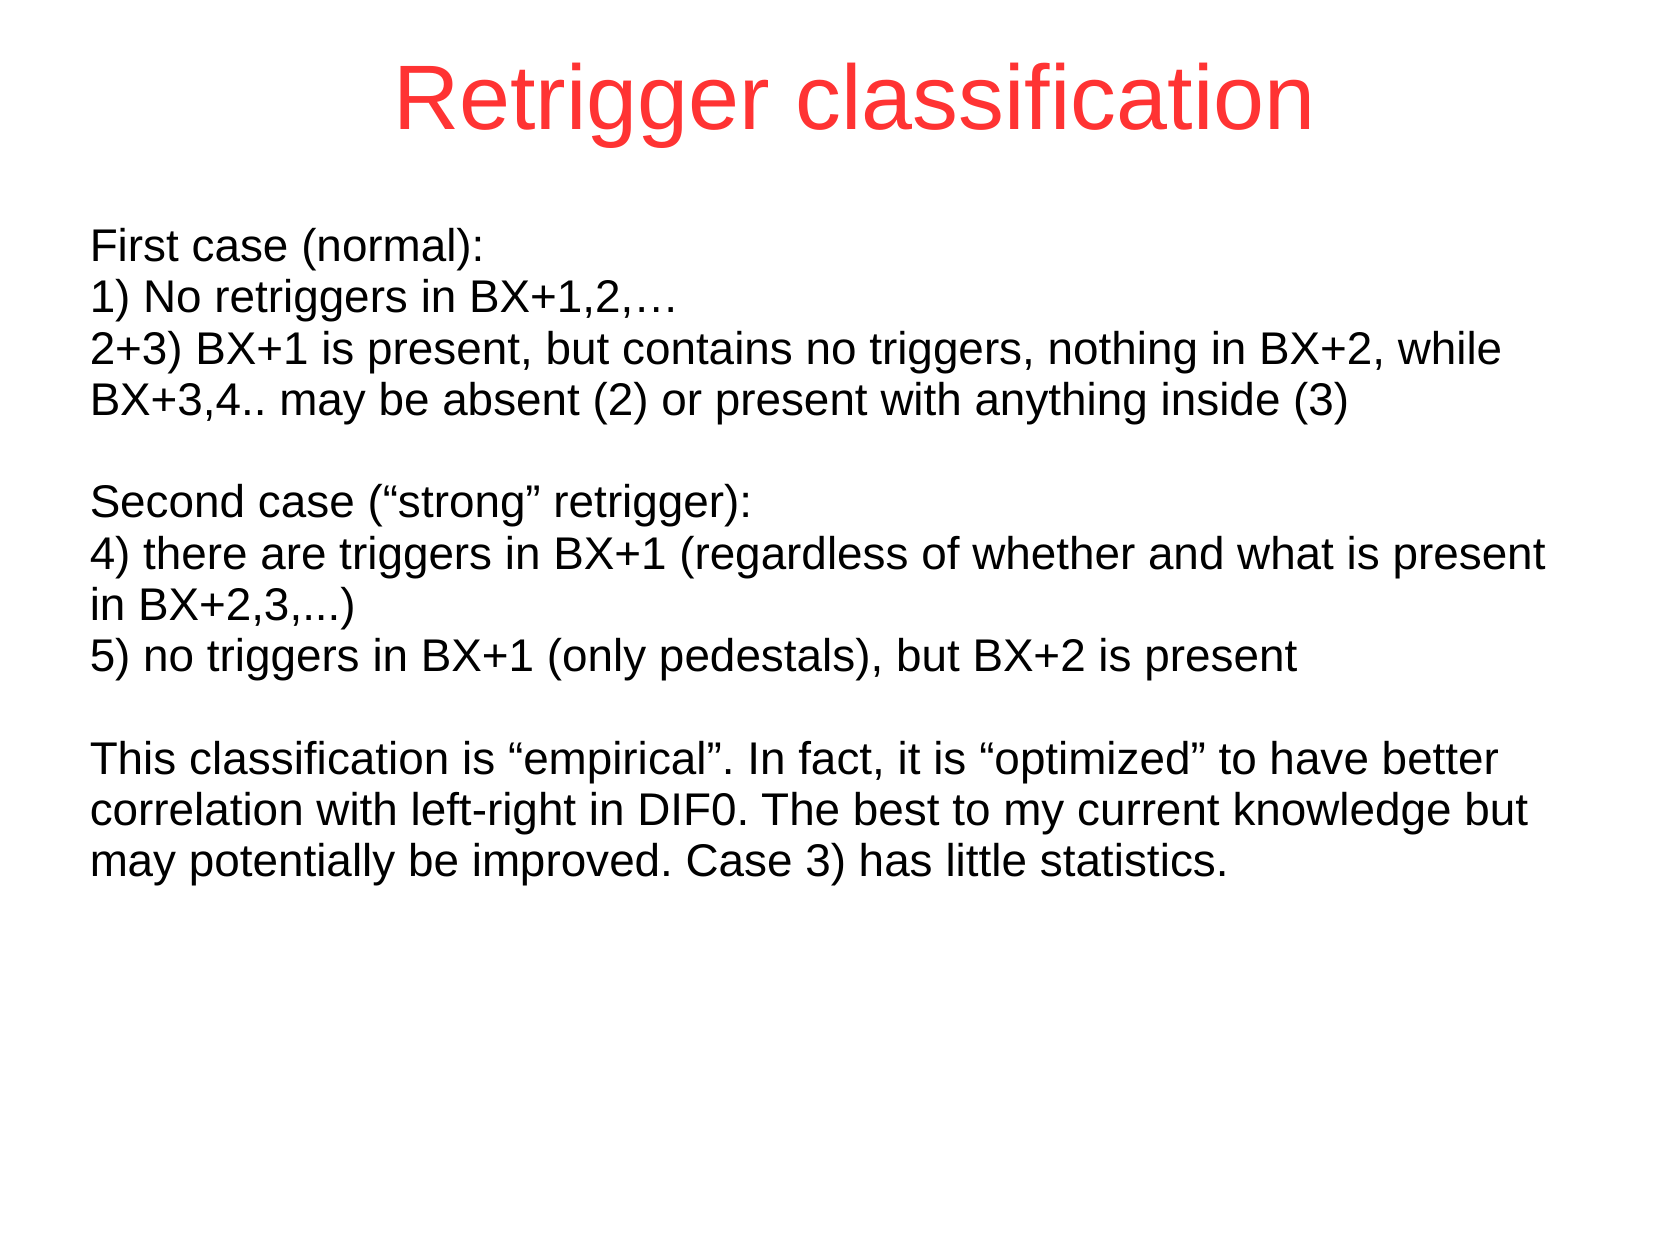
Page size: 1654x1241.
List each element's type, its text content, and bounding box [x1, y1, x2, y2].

text_box First case (normal): 1) No retriggers in BX+1,2,… 2+3) BX+1 is present, but contains no triggers, nothing in BX+2, while BX+3,4.. may be absent (2) or present with anything inside (3) Second case (“strong” retrigger): 4) there are triggers in BX+1 (regardless of whether and what is present in BX+2,3,...) 5) no triggers in BX+1 (only pedestals), but BX+2 is present This classification is “empirical”. In fact, it is “optimized” to have better correlation with left-right in DIF0. The best to my current knowledge but may potentially be improved. Case 3) has little statistics. [75, 212, 1576, 997]
title Retrigger classification [75, 0, 1636, 201]
